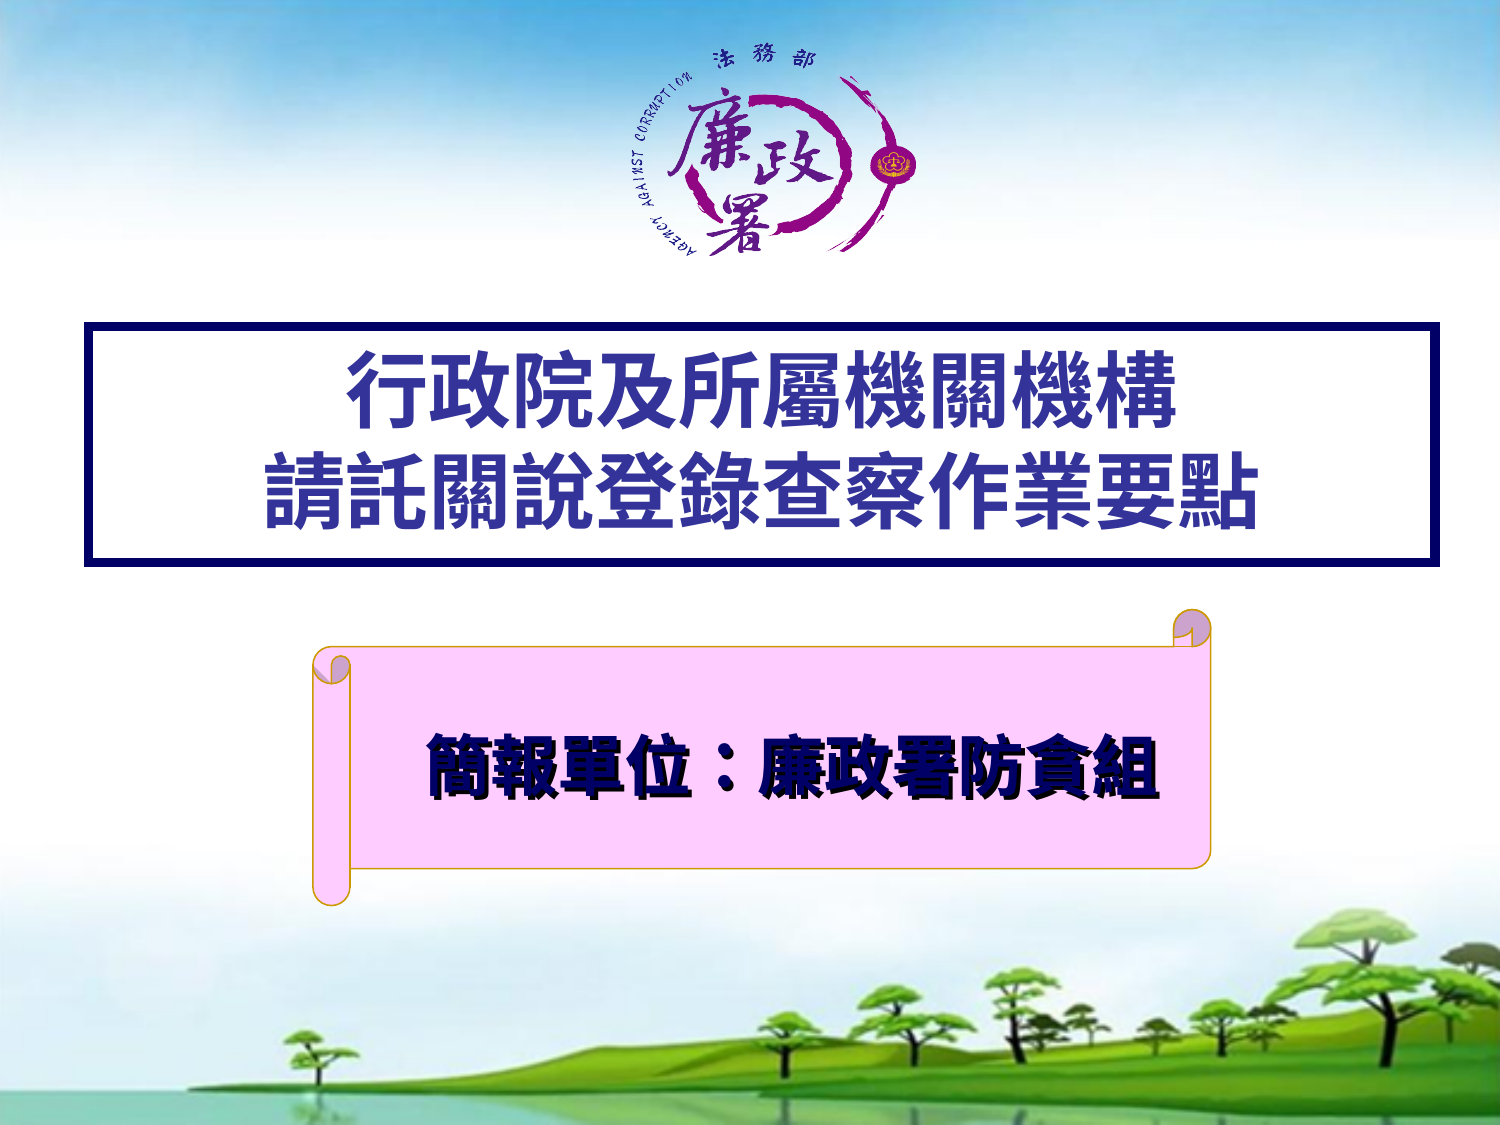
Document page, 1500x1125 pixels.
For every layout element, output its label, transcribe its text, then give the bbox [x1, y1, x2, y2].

text_box [312, 609, 1211, 906]
picture [0, 0, 1500, 1125]
text_box 簡報單位：廉政署防貪組 [395, 716, 1188, 812]
text_box 行政院及所屬機關機構 請託關說登錄查察作業要點 [45, 349, 1478, 539]
